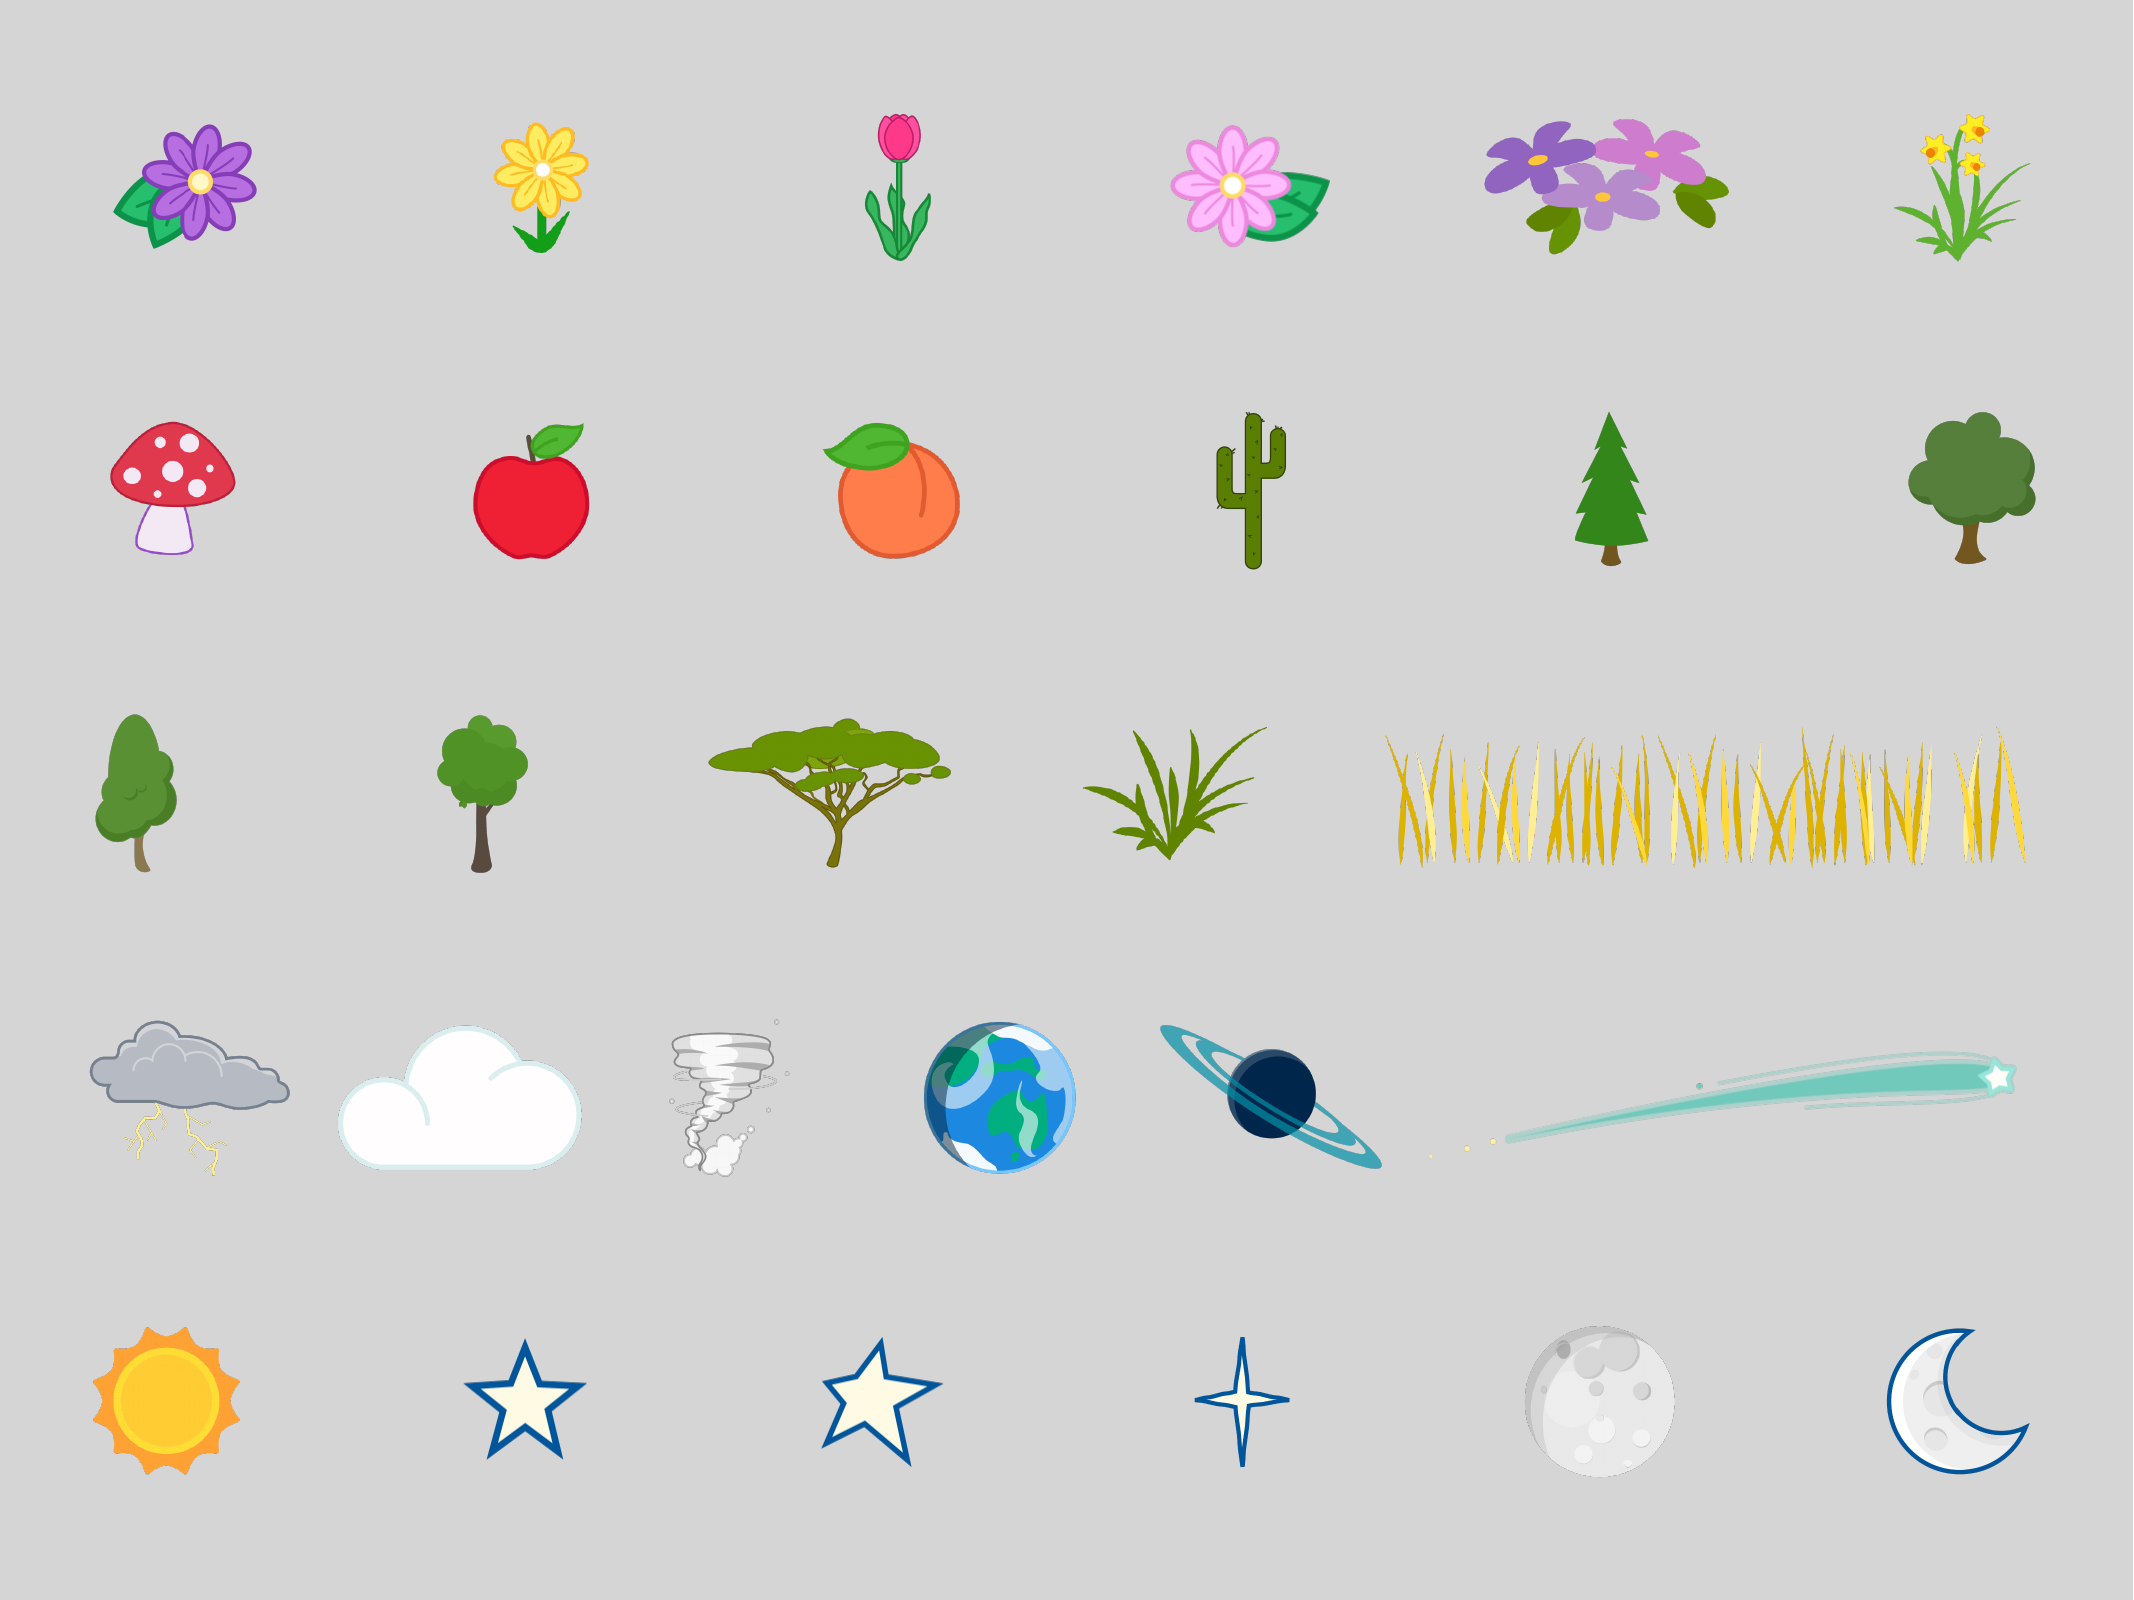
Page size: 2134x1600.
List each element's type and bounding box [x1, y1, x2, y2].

picture [1467, 103, 1744, 271]
picture [1211, 407, 1291, 575]
picture [91, 407, 251, 575]
picture [916, 1014, 1084, 1182]
picture [1406, 1014, 2040, 1182]
picture [91, 103, 279, 271]
picture [326, 1014, 593, 1182]
picture [83, 1014, 296, 1182]
picture [1883, 103, 2040, 271]
picture [91, 710, 181, 878]
picture [474, 103, 606, 271]
picture [1175, 1317, 1308, 1485]
picture [1903, 407, 2040, 575]
picture [1875, 1317, 2040, 1485]
picture [1372, 710, 2040, 878]
picture [1066, 710, 1285, 878]
picture [664, 1014, 795, 1182]
picture [432, 710, 533, 878]
picture [1149, 103, 1353, 271]
picture [802, 1317, 963, 1485]
picture [699, 710, 959, 878]
picture [1149, 1014, 1391, 1182]
picture [1569, 407, 1653, 575]
picture [849, 103, 942, 271]
picture [440, 1317, 610, 1485]
picture [1516, 1317, 1683, 1485]
picture [806, 407, 975, 575]
picture [460, 407, 602, 575]
picture [83, 1317, 250, 1485]
